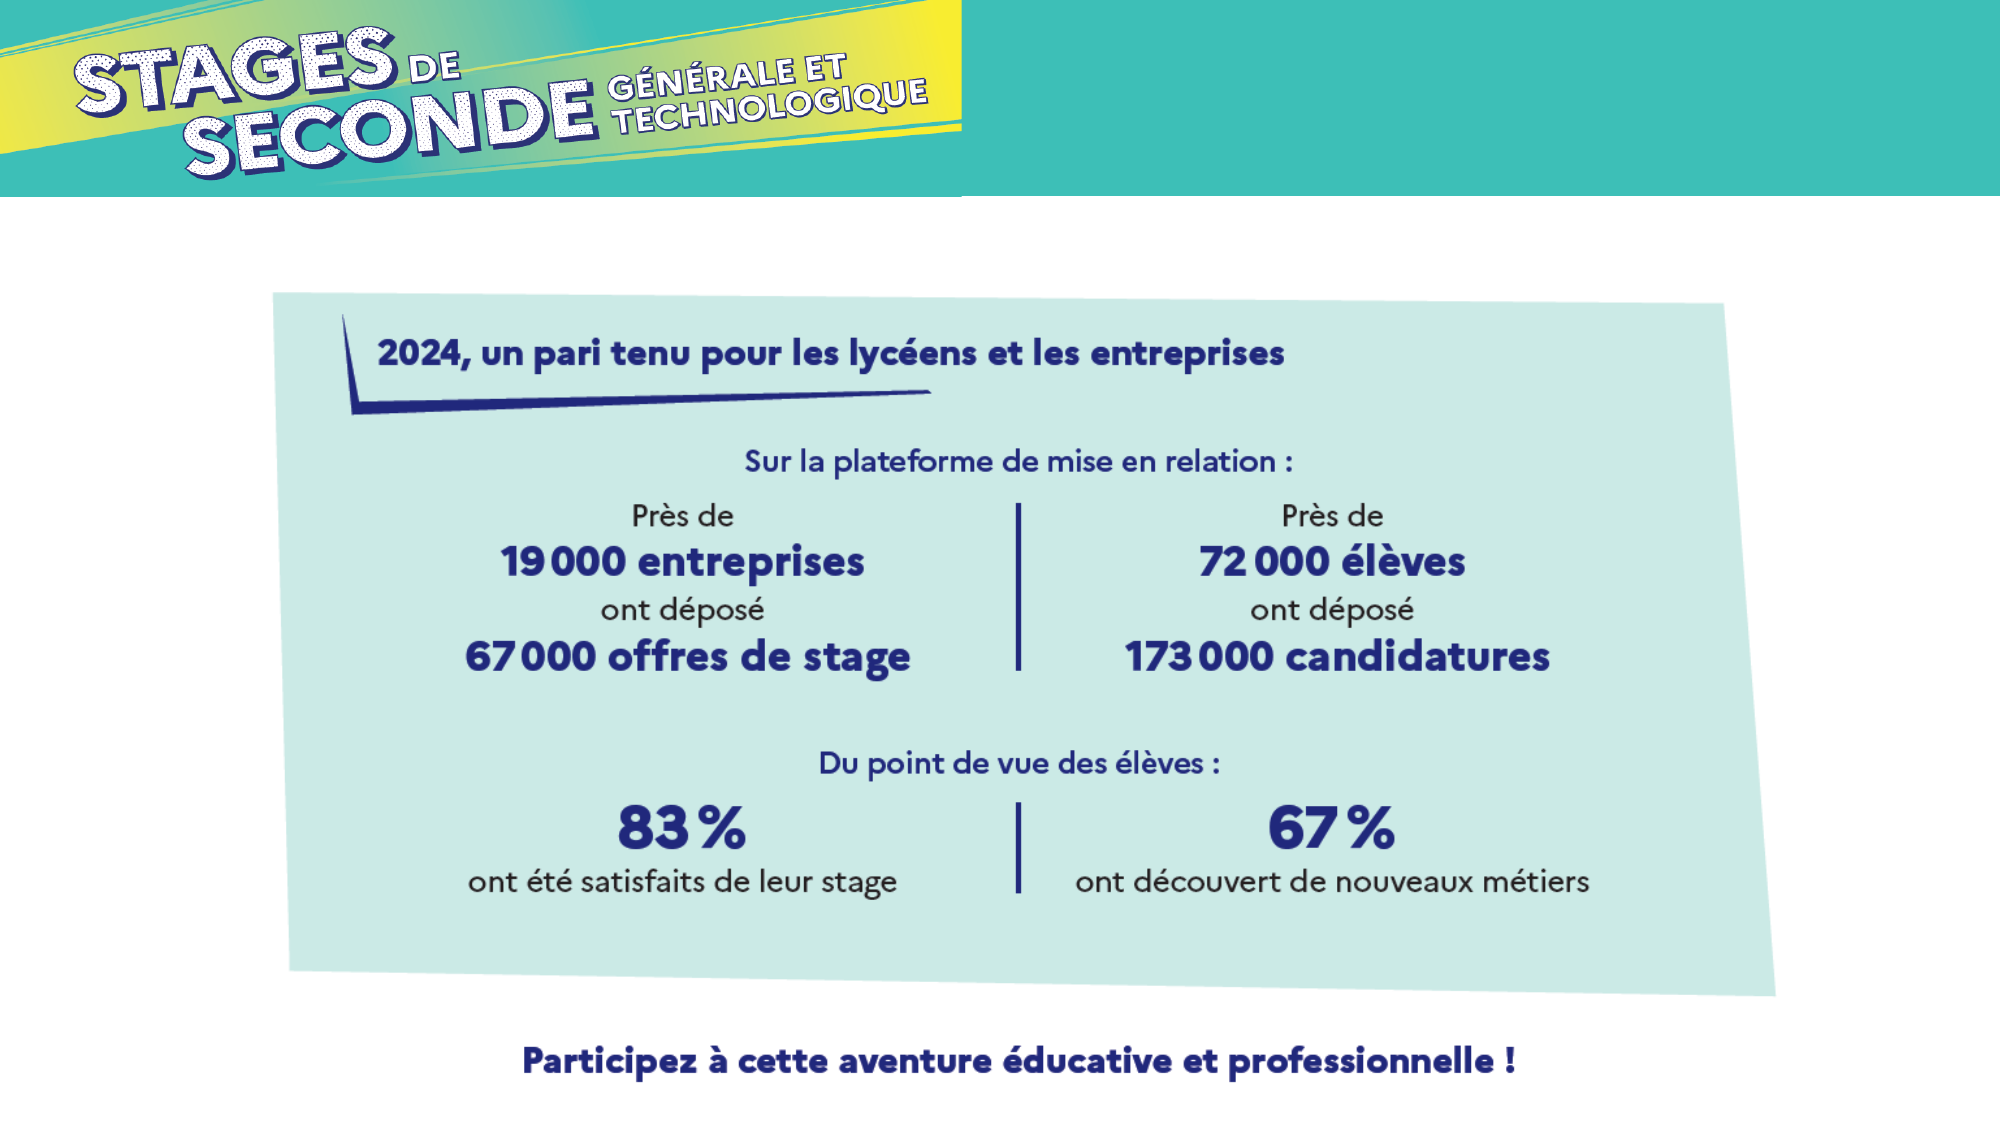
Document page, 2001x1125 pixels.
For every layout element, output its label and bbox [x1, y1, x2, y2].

picture [0, 0, 962, 197]
text_box [962, 0, 2000, 196]
picture [259, 278, 1803, 1103]
